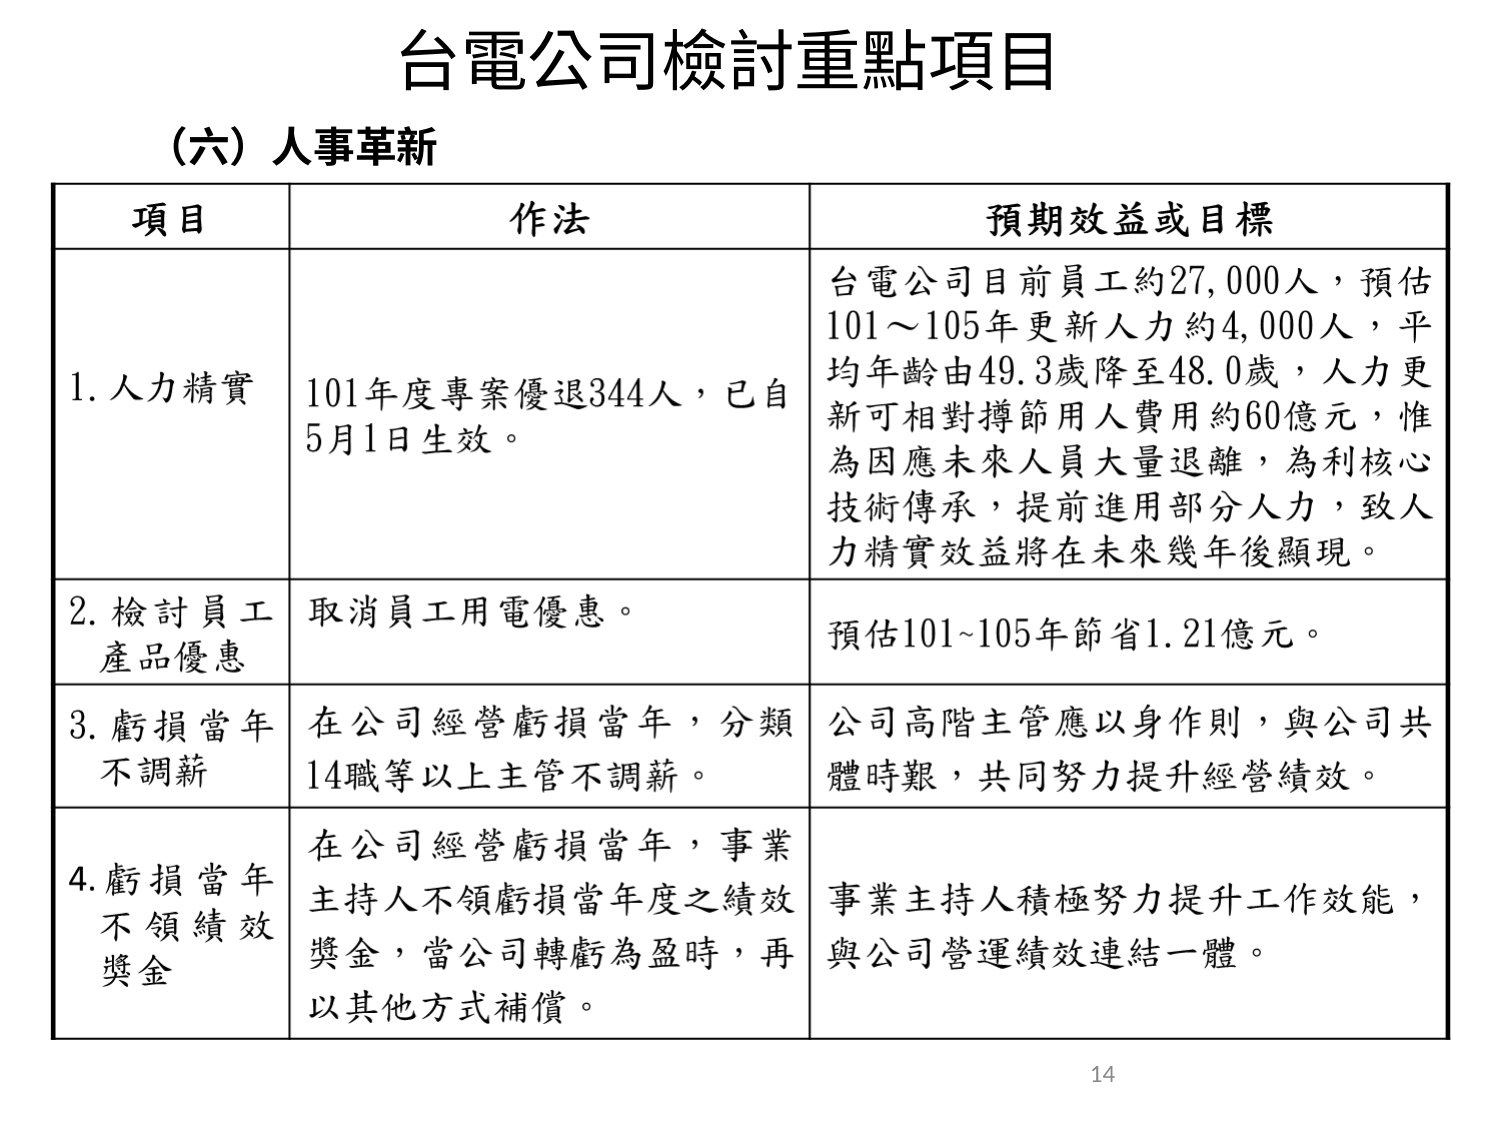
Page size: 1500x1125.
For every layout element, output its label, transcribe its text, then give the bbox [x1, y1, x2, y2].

text_box 台電公司檢討重點項目 [53, 0, 1404, 119]
text_box [1074, 1053, 1426, 1103]
picture [45, 179, 1457, 1053]
list （六）人事革新 [29, 113, 1471, 185]
